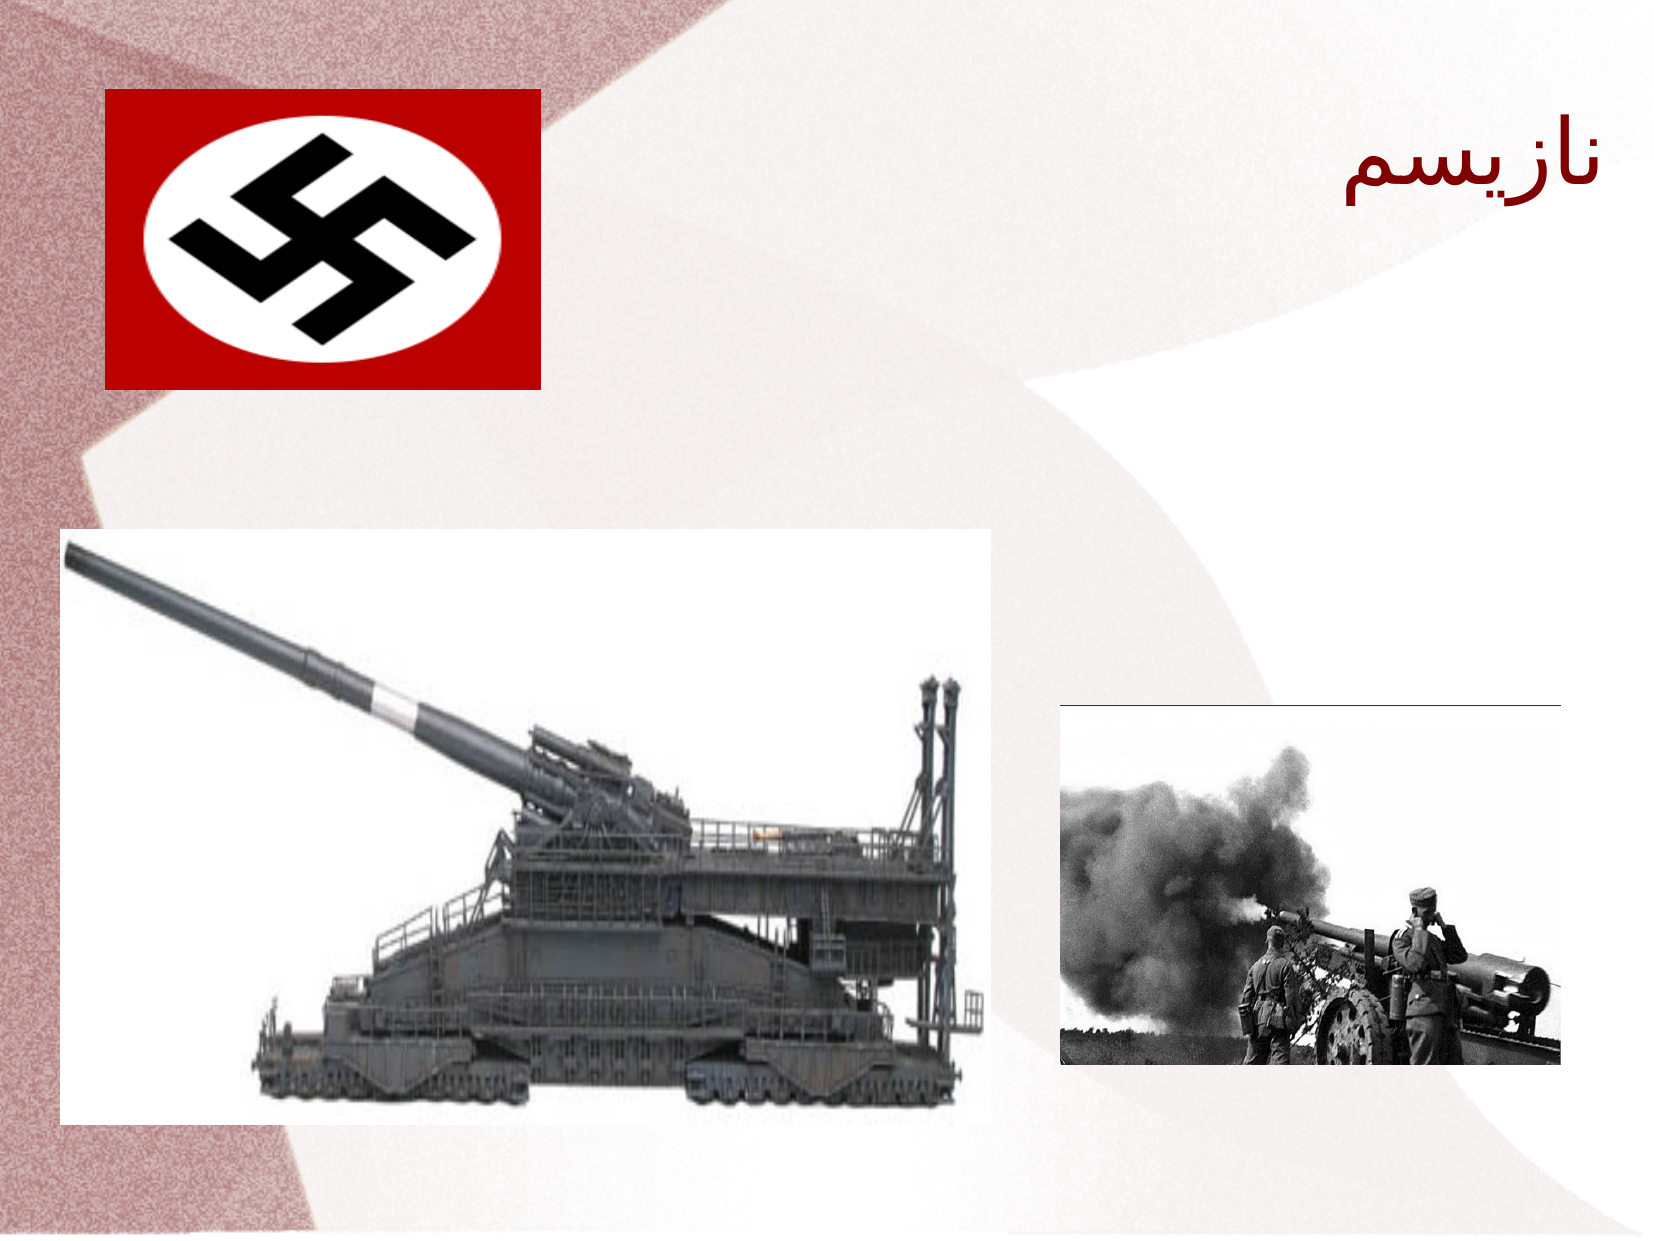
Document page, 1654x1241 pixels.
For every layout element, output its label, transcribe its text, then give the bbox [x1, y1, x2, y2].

title نازیسم [596, 49, 1607, 257]
picture [0, 0, 1654, 1241]
